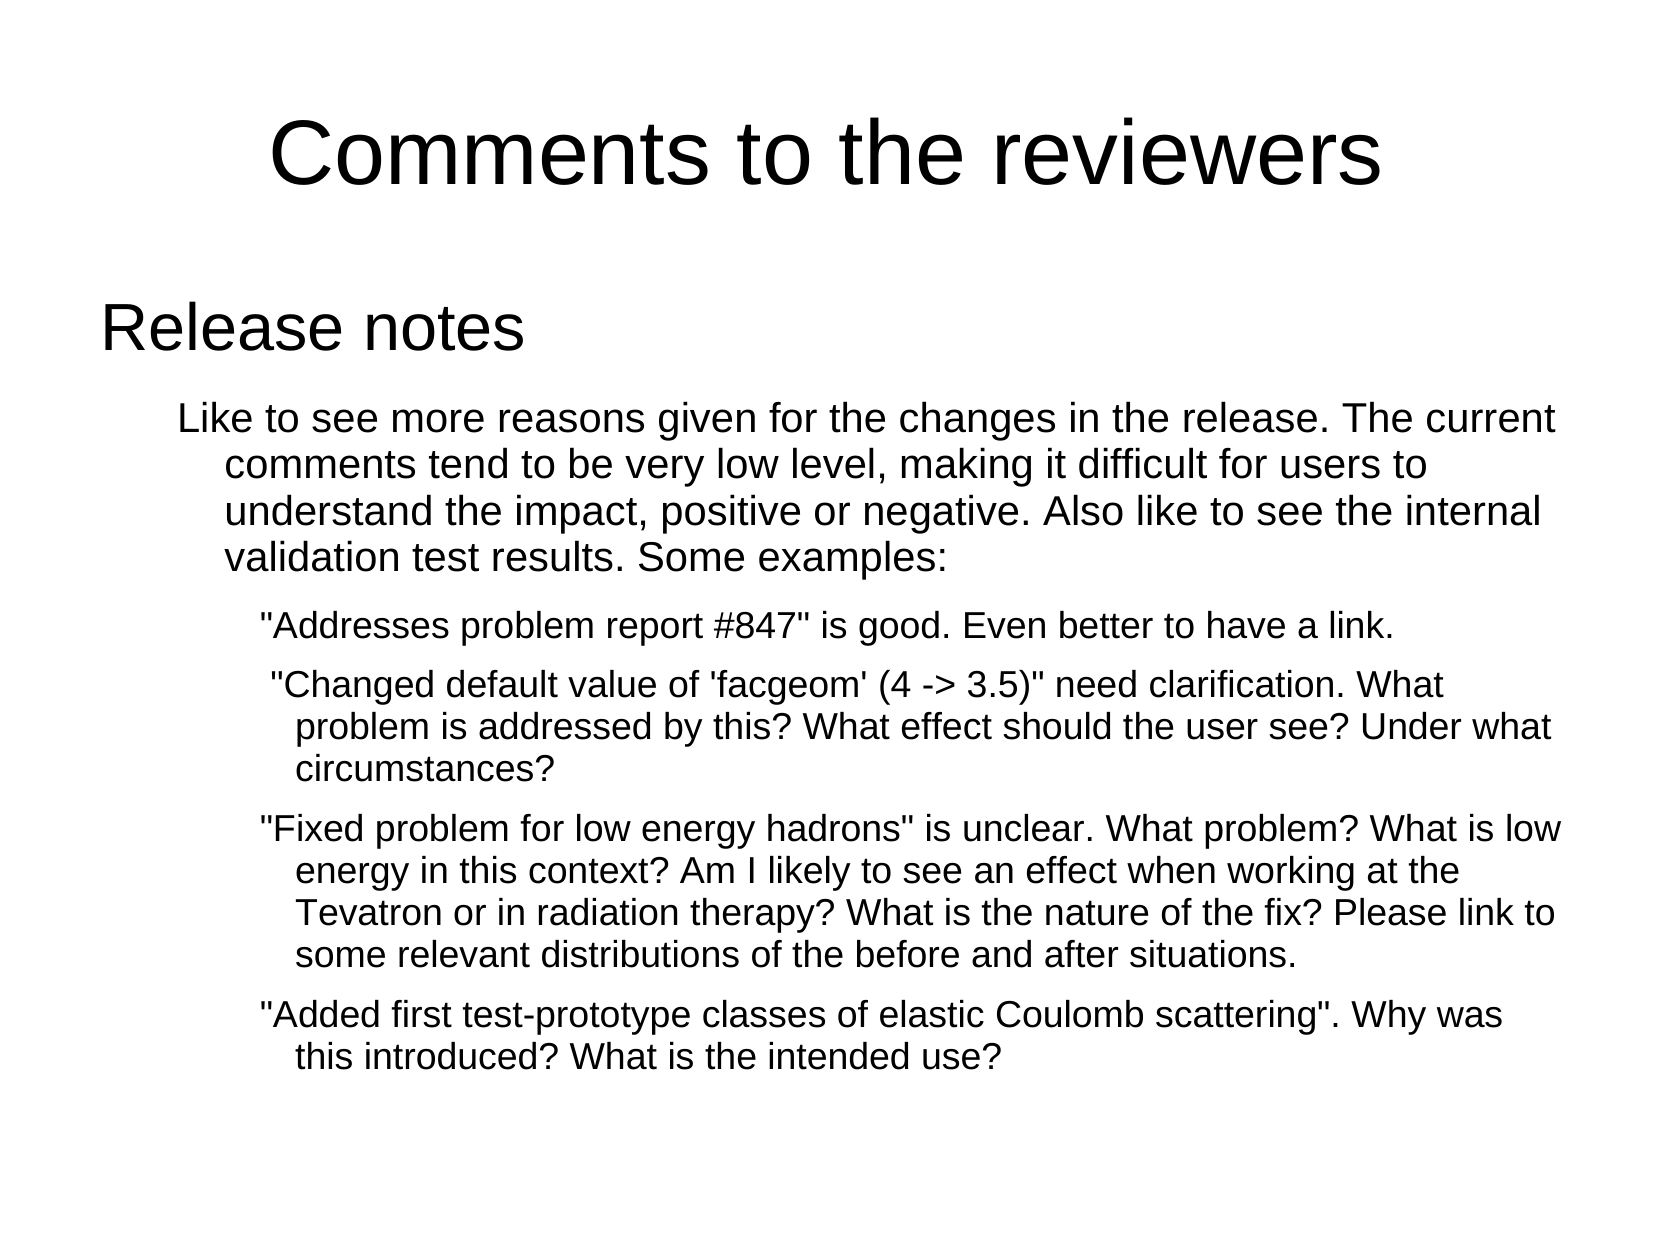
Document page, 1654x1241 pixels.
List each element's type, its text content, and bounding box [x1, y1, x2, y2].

title Comments to the reviewers [82, 49, 1571, 257]
list Release notes Like to see more reasons given for the changes in the release. The current comments tend to be very low level, making it difficult for users to understand the impact, positive or negative. Also like to see the internal validation test results. Some examples: "Addresses problem report #847" is good. Even better to have a link. "Changed default value of 'facgeom' (4 -> 3.5)" need clarification. What problem is addressed by this? What effect should the user see? Under what circumstances? "Fixed problem for low energy hadrons" is unclear. What problem? What is low energy in this context? Am I likely to see an effect when working at the Tevatron or in radiation therapy? What is the nature of the fix? Please link to some relevant distributions of the before and after situations. "Added first test-prototype classes of elastic Coulomb scattering". Why was this introduced? What is the intended use? [82, 290, 1571, 1109]
